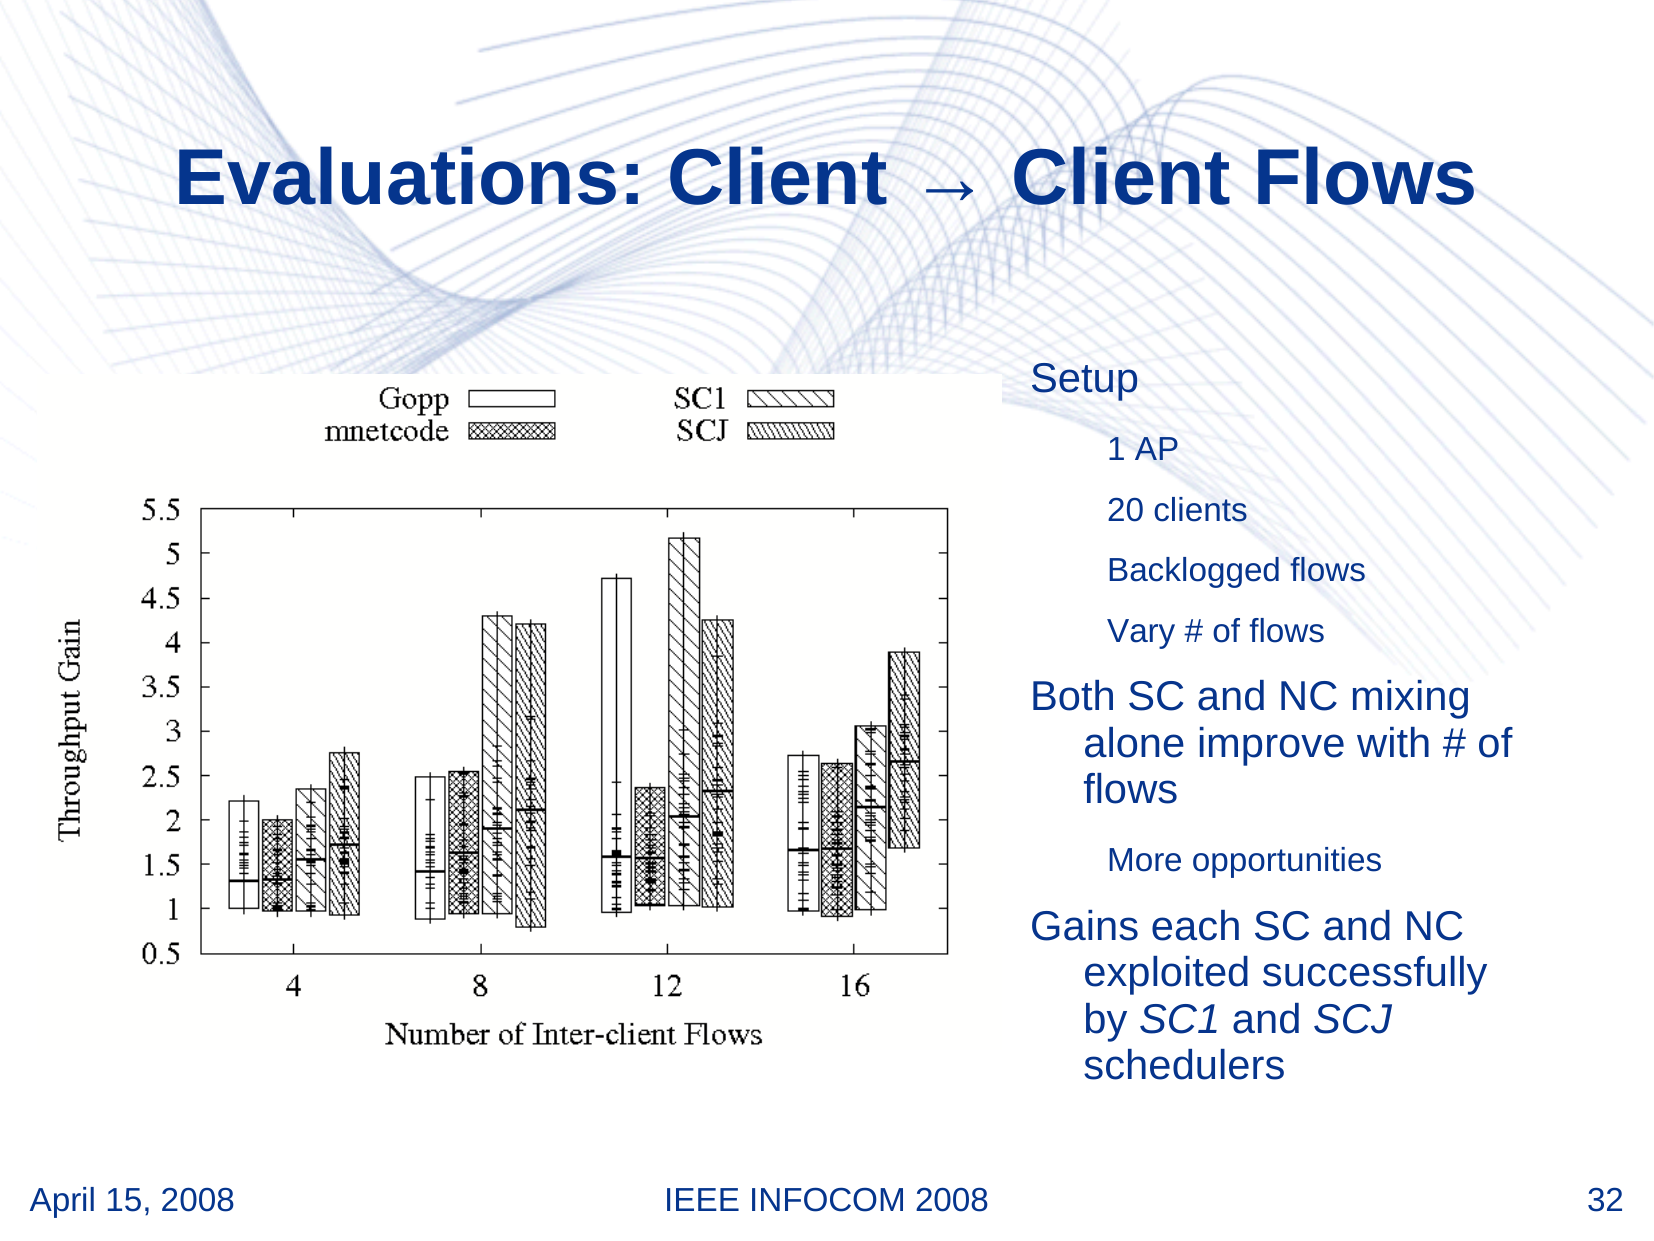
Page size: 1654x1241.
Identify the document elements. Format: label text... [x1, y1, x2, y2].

title Evaluations: Client → Client Flows [118, 59, 1536, 296]
picture [0, 0, 1654, 1241]
list Setup 1 AP 20 clients Backlogged flows Vary # of flows Both SC and NC mixing alone improve with # of flows More opportunities Gains each SC and NC exploited successfully by SC1 and SCJ schedulers [1012, 354, 1536, 1123]
